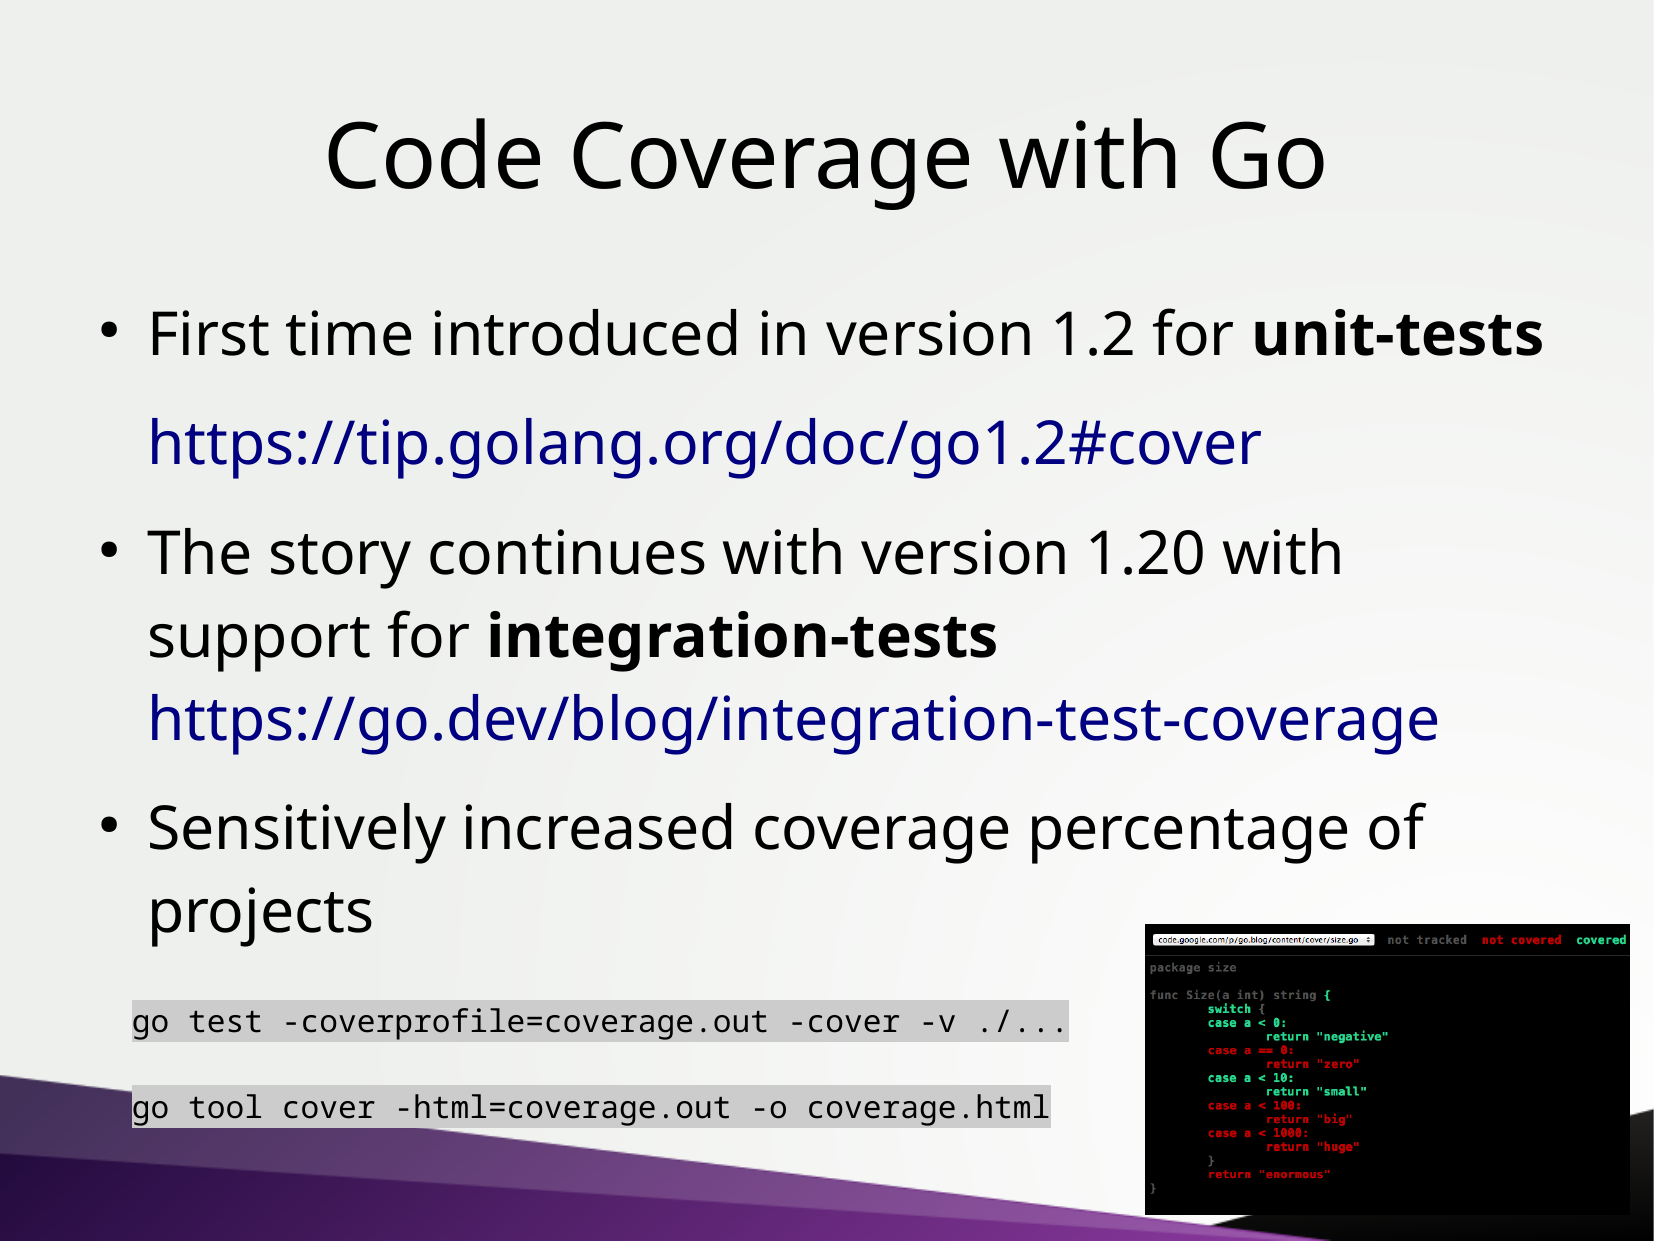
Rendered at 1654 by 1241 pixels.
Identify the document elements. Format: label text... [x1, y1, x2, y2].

picture [0, 0, 1654, 1241]
list First time introduced in version 1.2 for unit-tests https://tip.golang.org/doc/go1.2#cover The story continues with version 1.20 with support for integration-tests https://go.dev/blog/integration-test-coverage Sensitively increased coverage percentage of projects [82, 290, 1571, 1010]
title Code Coverage with Go [82, 49, 1571, 257]
text_box go test -coverprofile=coverage.out -cover -v ./... go tool cover -html=coverage.out -o coverage.html [117, 992, 1193, 1101]
